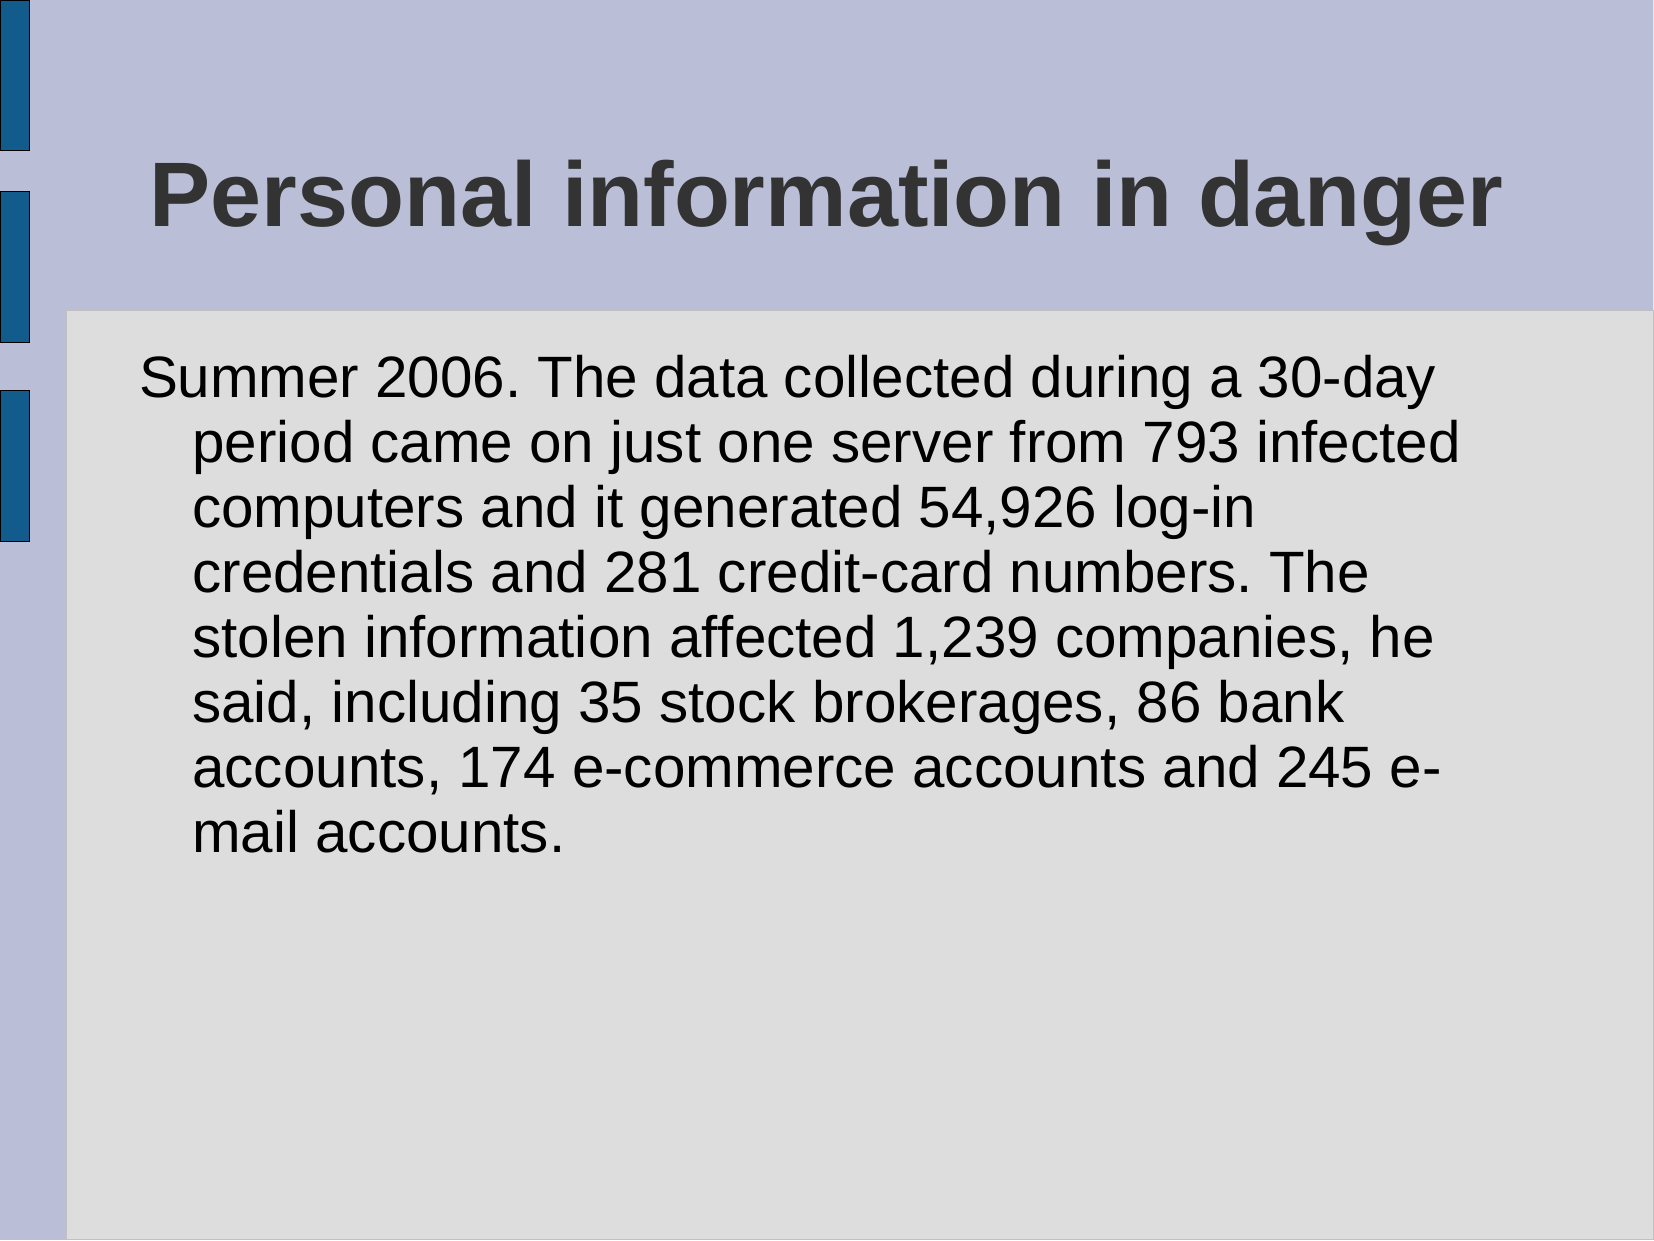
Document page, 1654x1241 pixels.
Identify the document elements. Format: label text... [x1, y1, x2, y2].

title Personal information in danger [121, 91, 1534, 299]
list Summer 2006. The data collected during a 30-day period came on just one server from 793 infected computers and it generated 54,926 log-in credentials and 281 credit-card numbers. The stolen information affected 1,239 companies, he said, including 35 stock brokerages, 86 bank accounts, 174 e-commerce accounts and 245 e-mail accounts. [121, 344, 1534, 1127]
